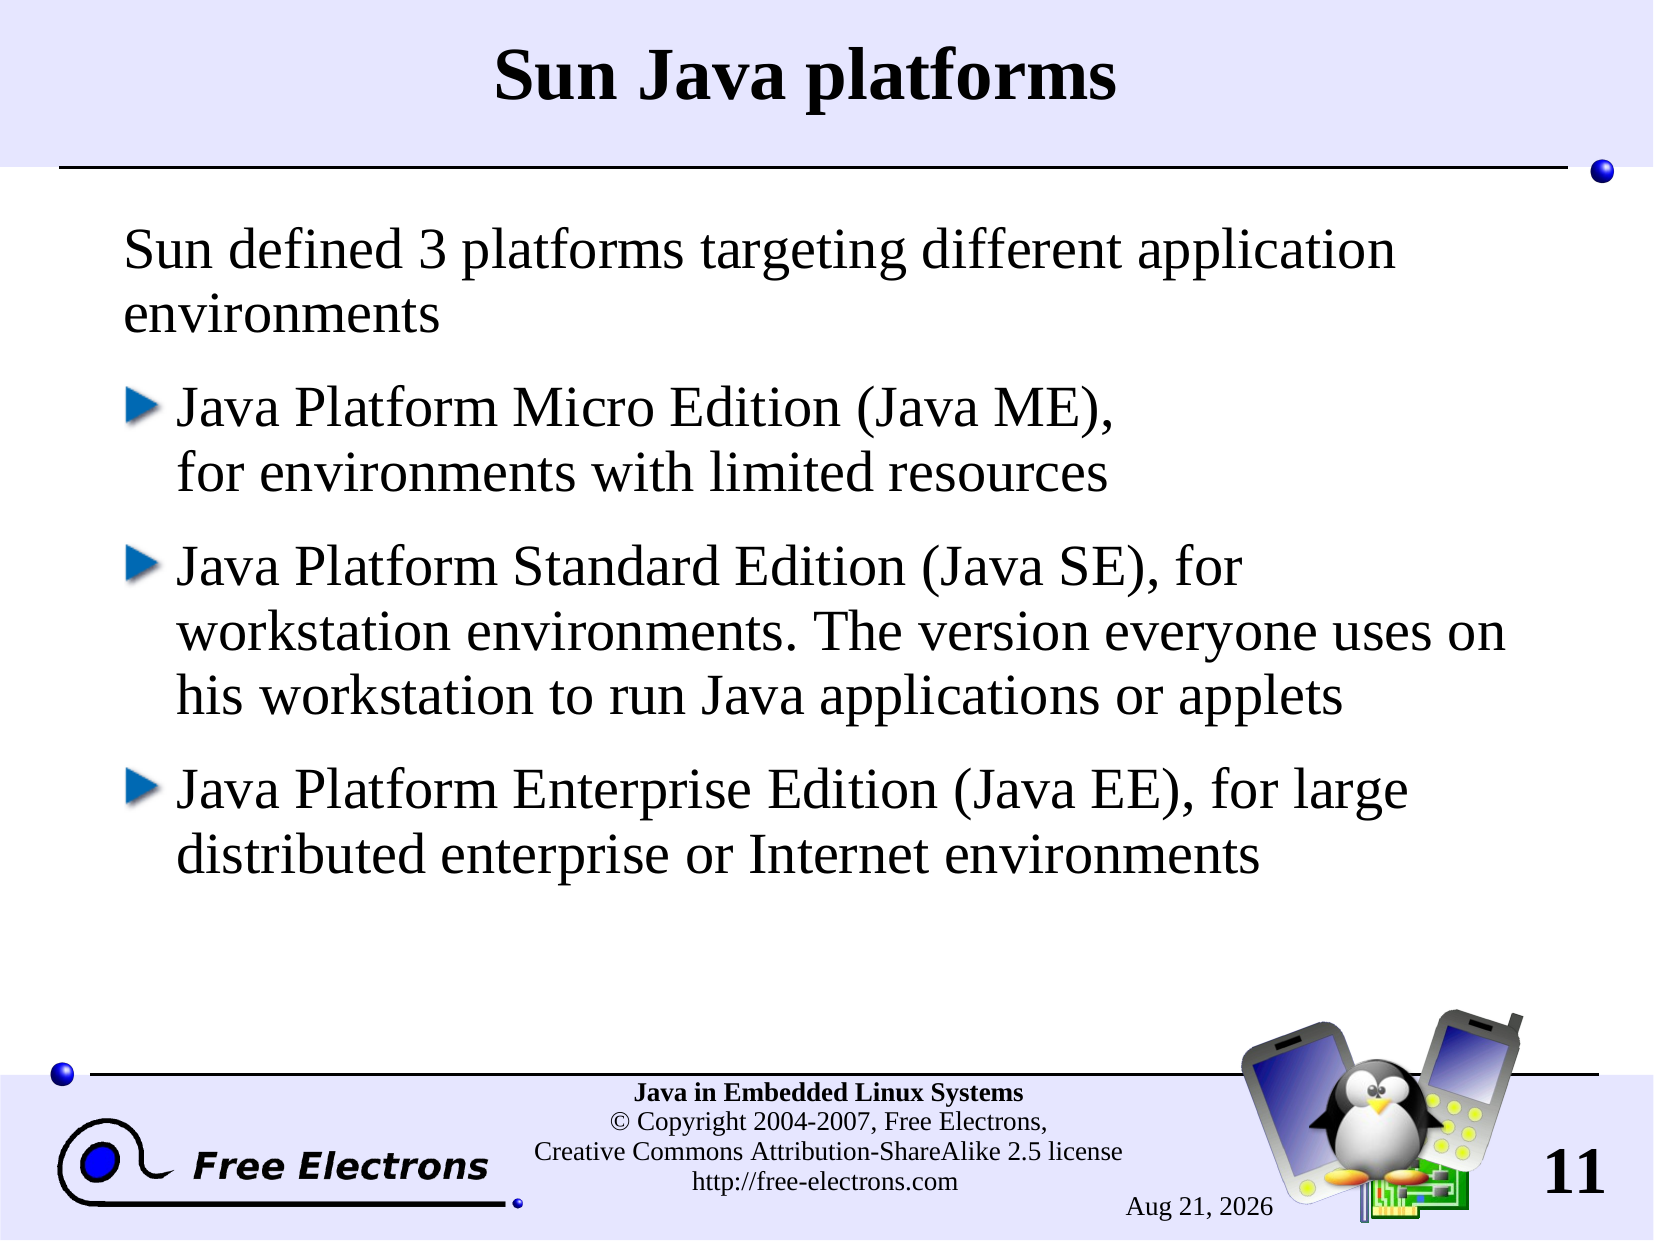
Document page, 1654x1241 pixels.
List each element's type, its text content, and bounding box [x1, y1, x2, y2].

picture [1231, 1007, 1538, 1241]
title Sun Java platforms [60, 25, 1551, 124]
picture [50, 1107, 527, 1216]
list Sun defined 3 platforms targeting different application environments Java Platform Micro Edition (Java ME), for environments with limited resources Java Platform Standard Edition (Java SE), for workstation environments. The version everyone uses on his workstation to run Java applications or applets Java Platform Enterprise Edition (Java EE), for large distributed enterprise or Internet environments [105, 216, 1518, 1066]
